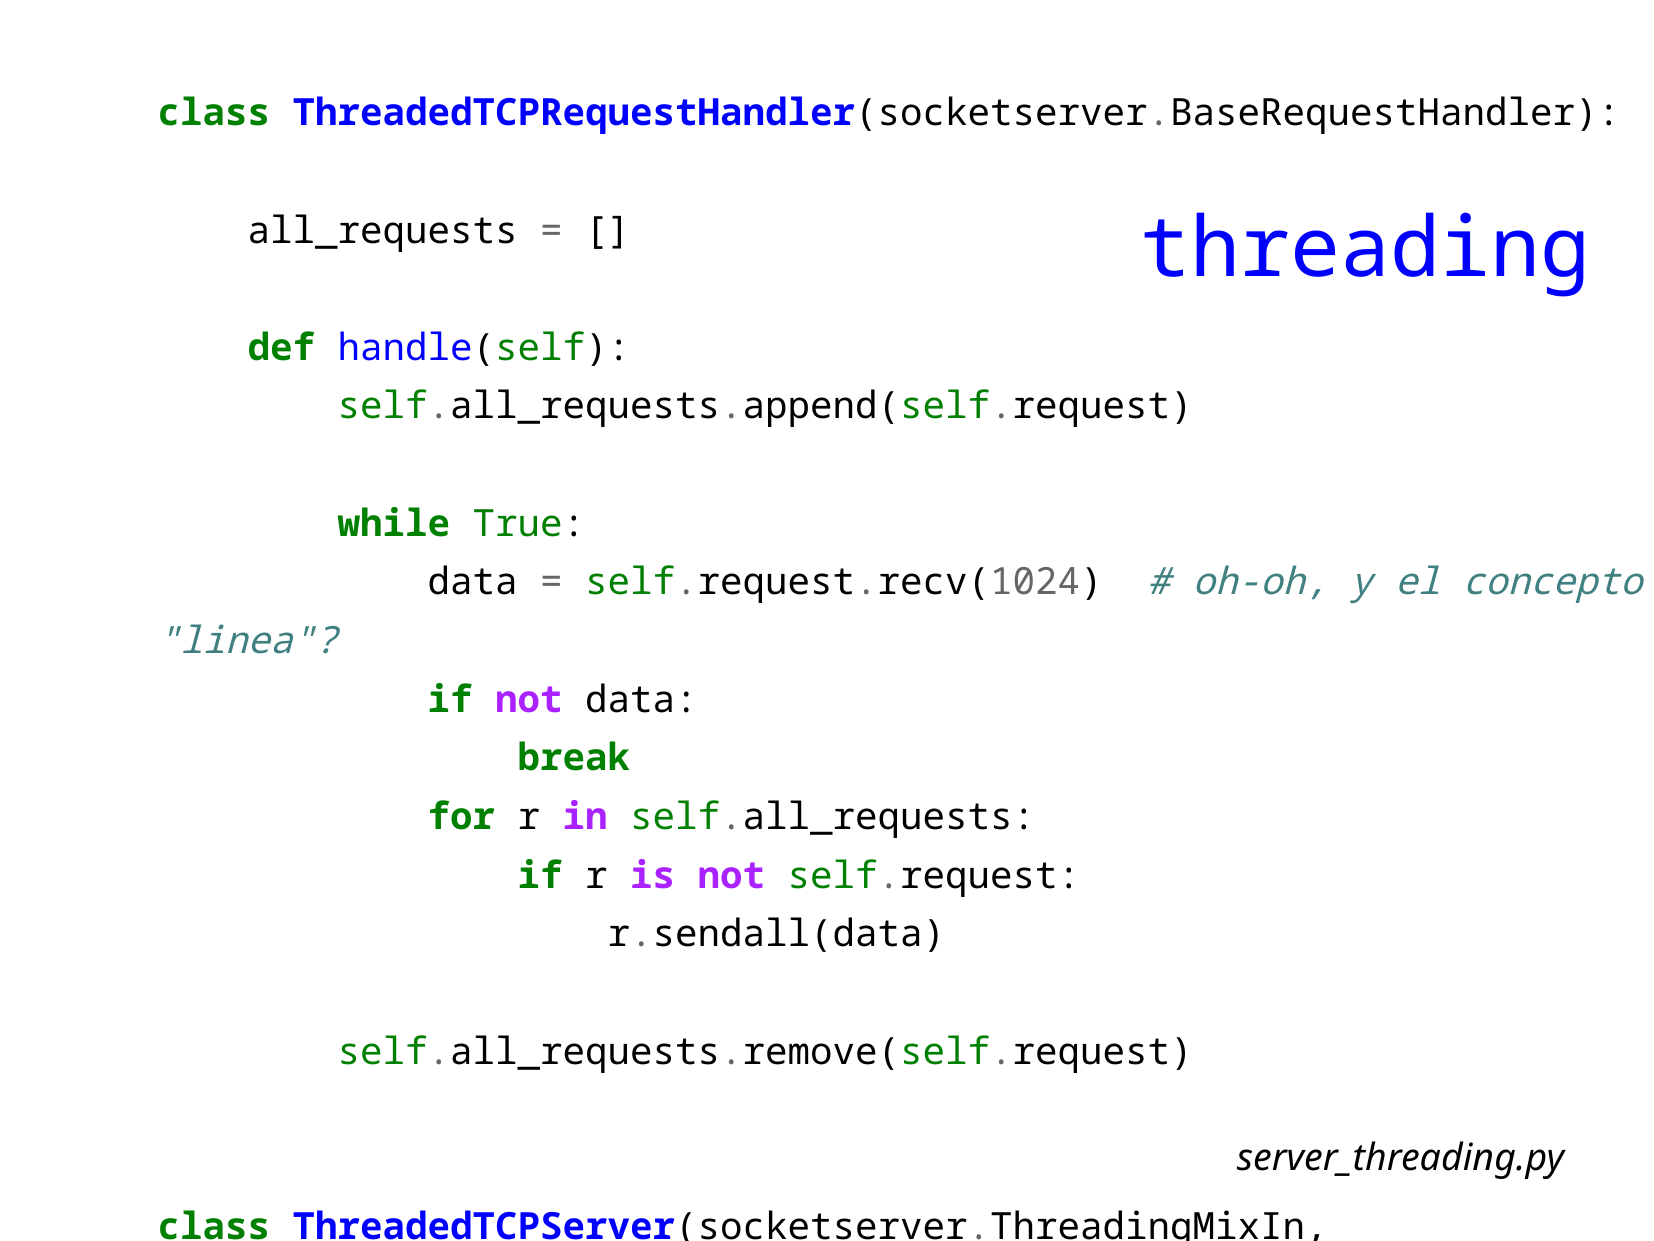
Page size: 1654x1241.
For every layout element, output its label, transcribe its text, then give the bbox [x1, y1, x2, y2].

text_box class ThreadedTCPRequestHandler(socketserver.BaseRequestHandler): all_requests = [] def handle(self): self.all_requests.append(self.request) while True: data = self.request.recv(1024) # oh-oh, y el concepto de "linea"? if not data: break for r in self.all_requests: if r is not self.request: r.sendall(data) self.all_requests.remove(self.request) class ThreadedTCPServer(socketserver.ThreadingMixIn, socketserver.TCPServer): pass server = ThreadedTCPServer(("localhost", 4567), ThreadedTCPRequestHandler) server_thread = threading.Thread(target=server.serve_forever) server_thread.start() [142, 70, 1654, 1241]
